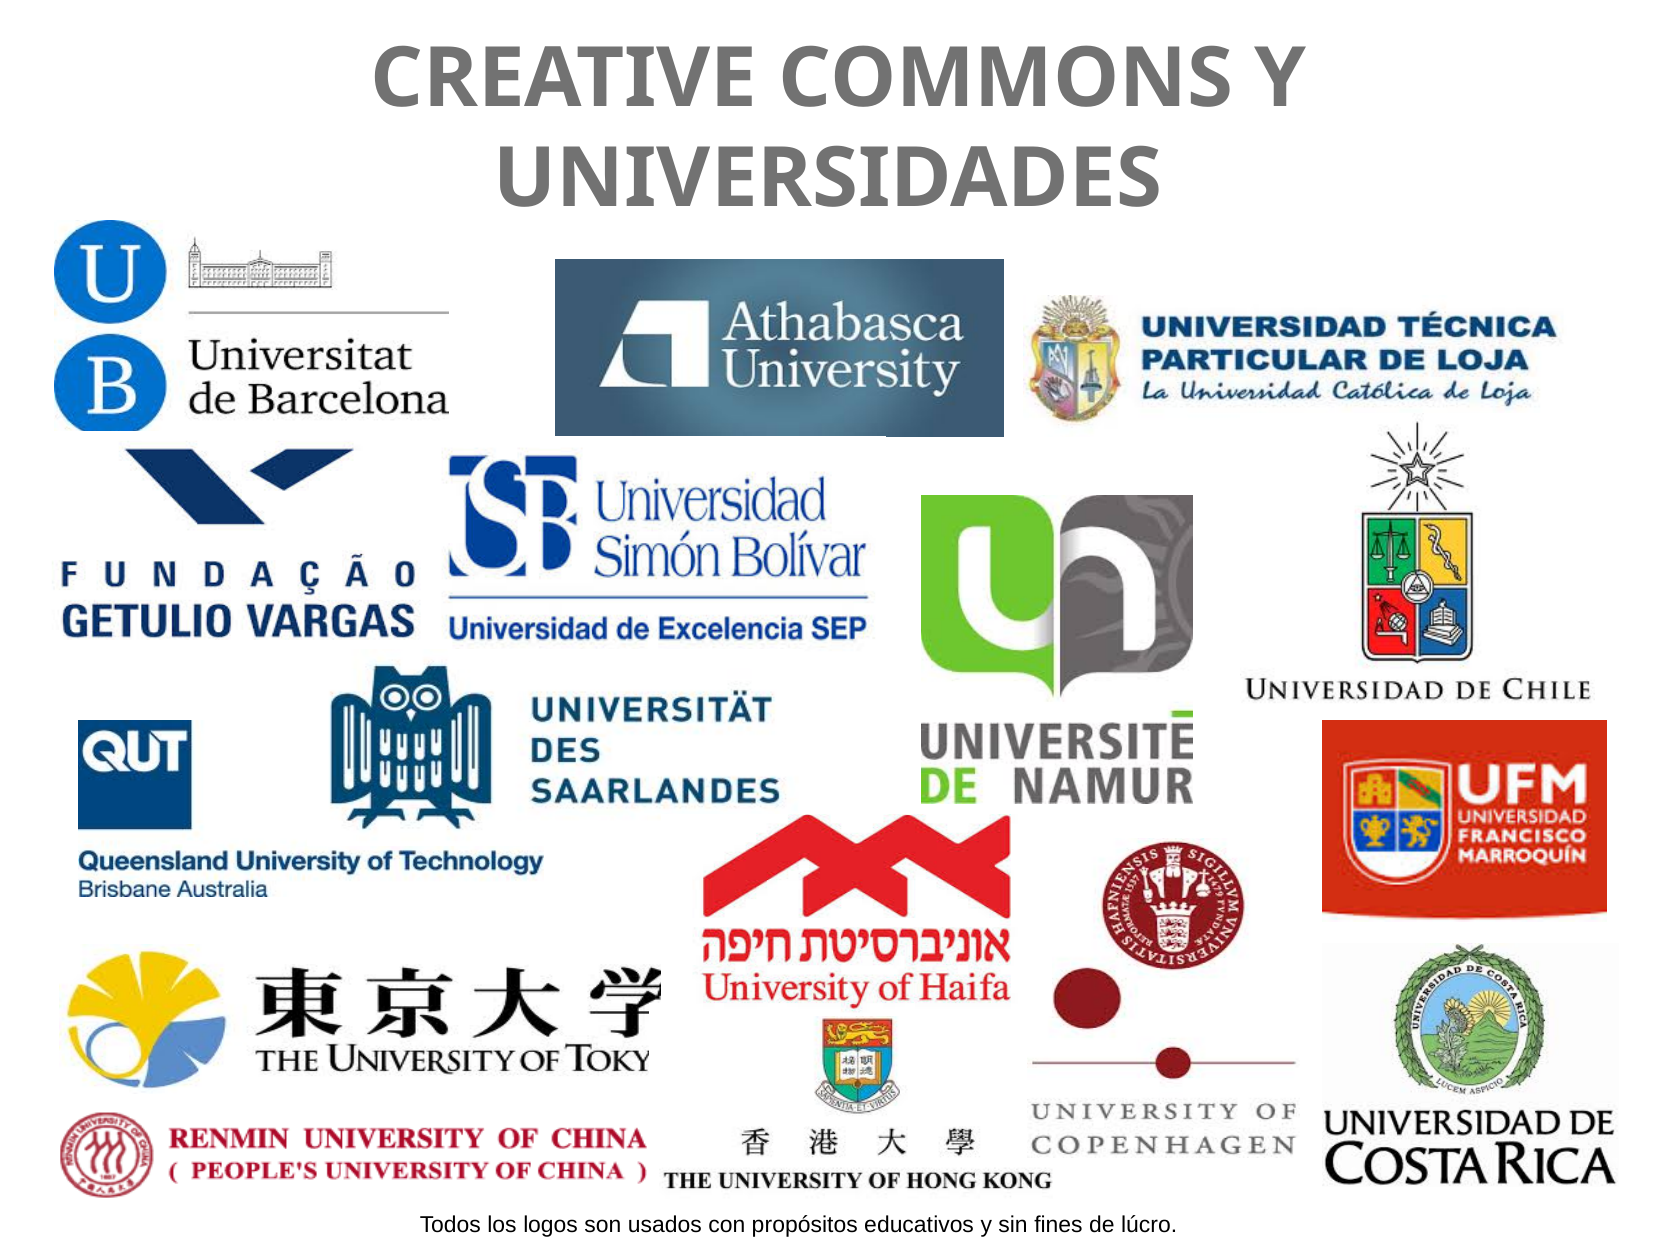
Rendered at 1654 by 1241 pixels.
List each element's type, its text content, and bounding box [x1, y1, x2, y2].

picture [921, 495, 1193, 804]
picture [1322, 943, 1619, 1188]
picture [41, 220, 1300, 1204]
text_box Todos los logos son usados con propósitos educativos y sin fines de lúcro. [26, 1204, 1571, 1241]
text_box CREATIVE COMMONS Y UNIVERSIDADES [64, 0, 1592, 246]
picture [1023, 295, 1595, 709]
picture [1322, 720, 1607, 922]
